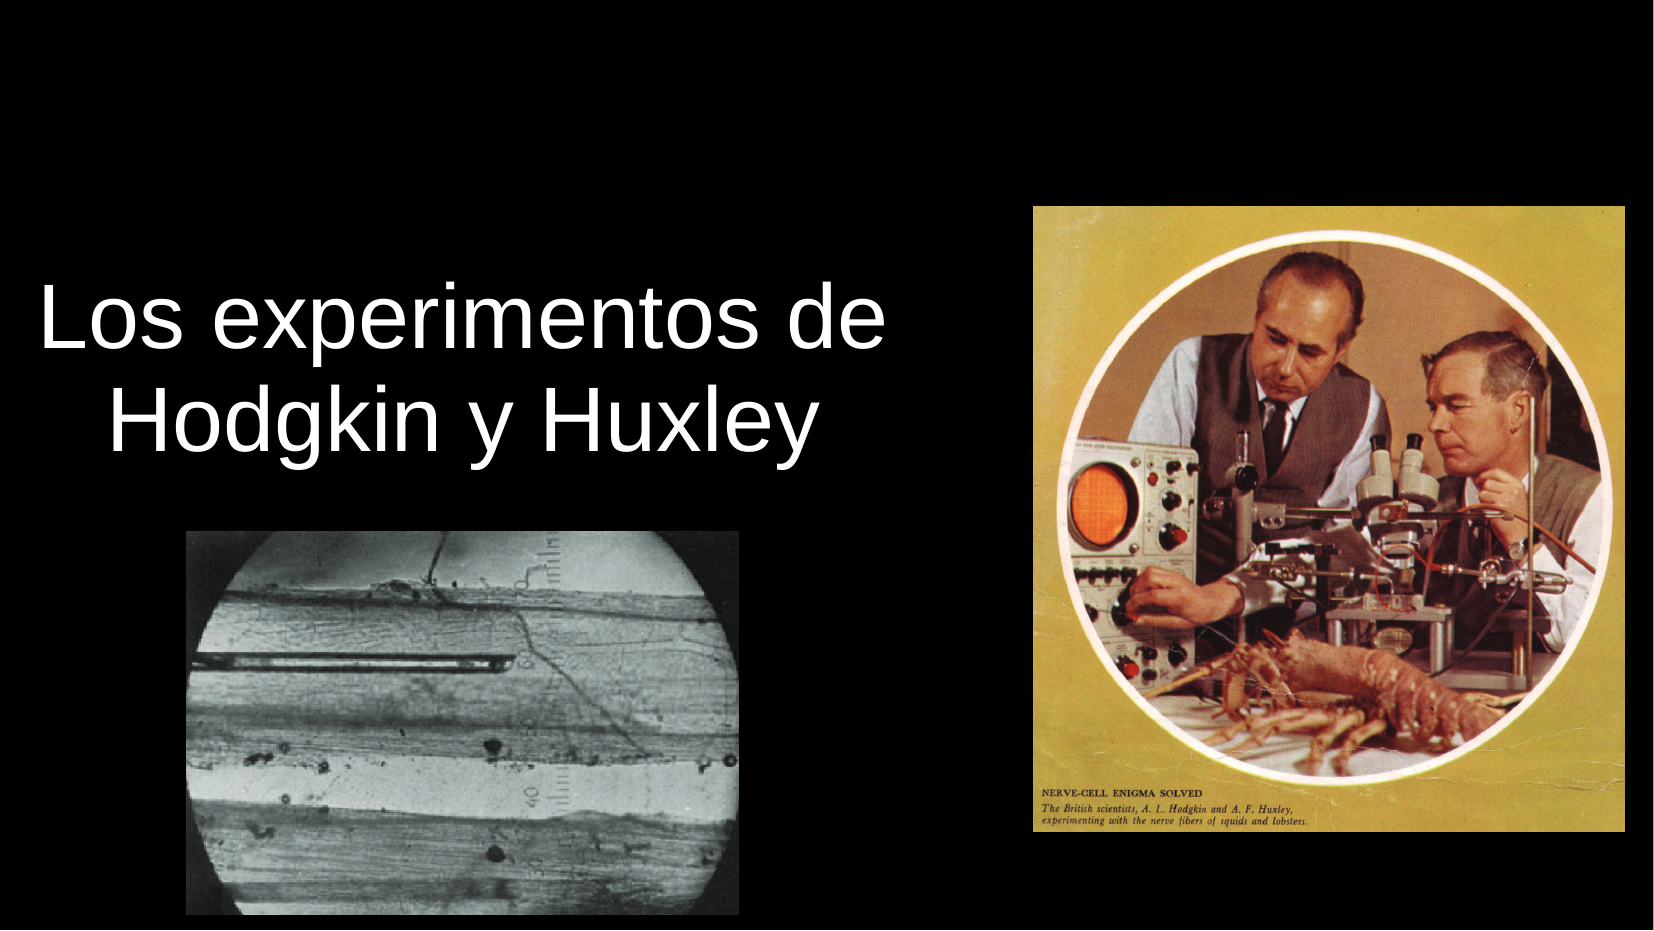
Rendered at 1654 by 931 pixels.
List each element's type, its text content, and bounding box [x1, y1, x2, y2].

picture [186, 531, 739, 915]
title Los experimentos de Hodgkin y Huxley [17, 265, 910, 471]
picture [1033, 206, 1625, 832]
